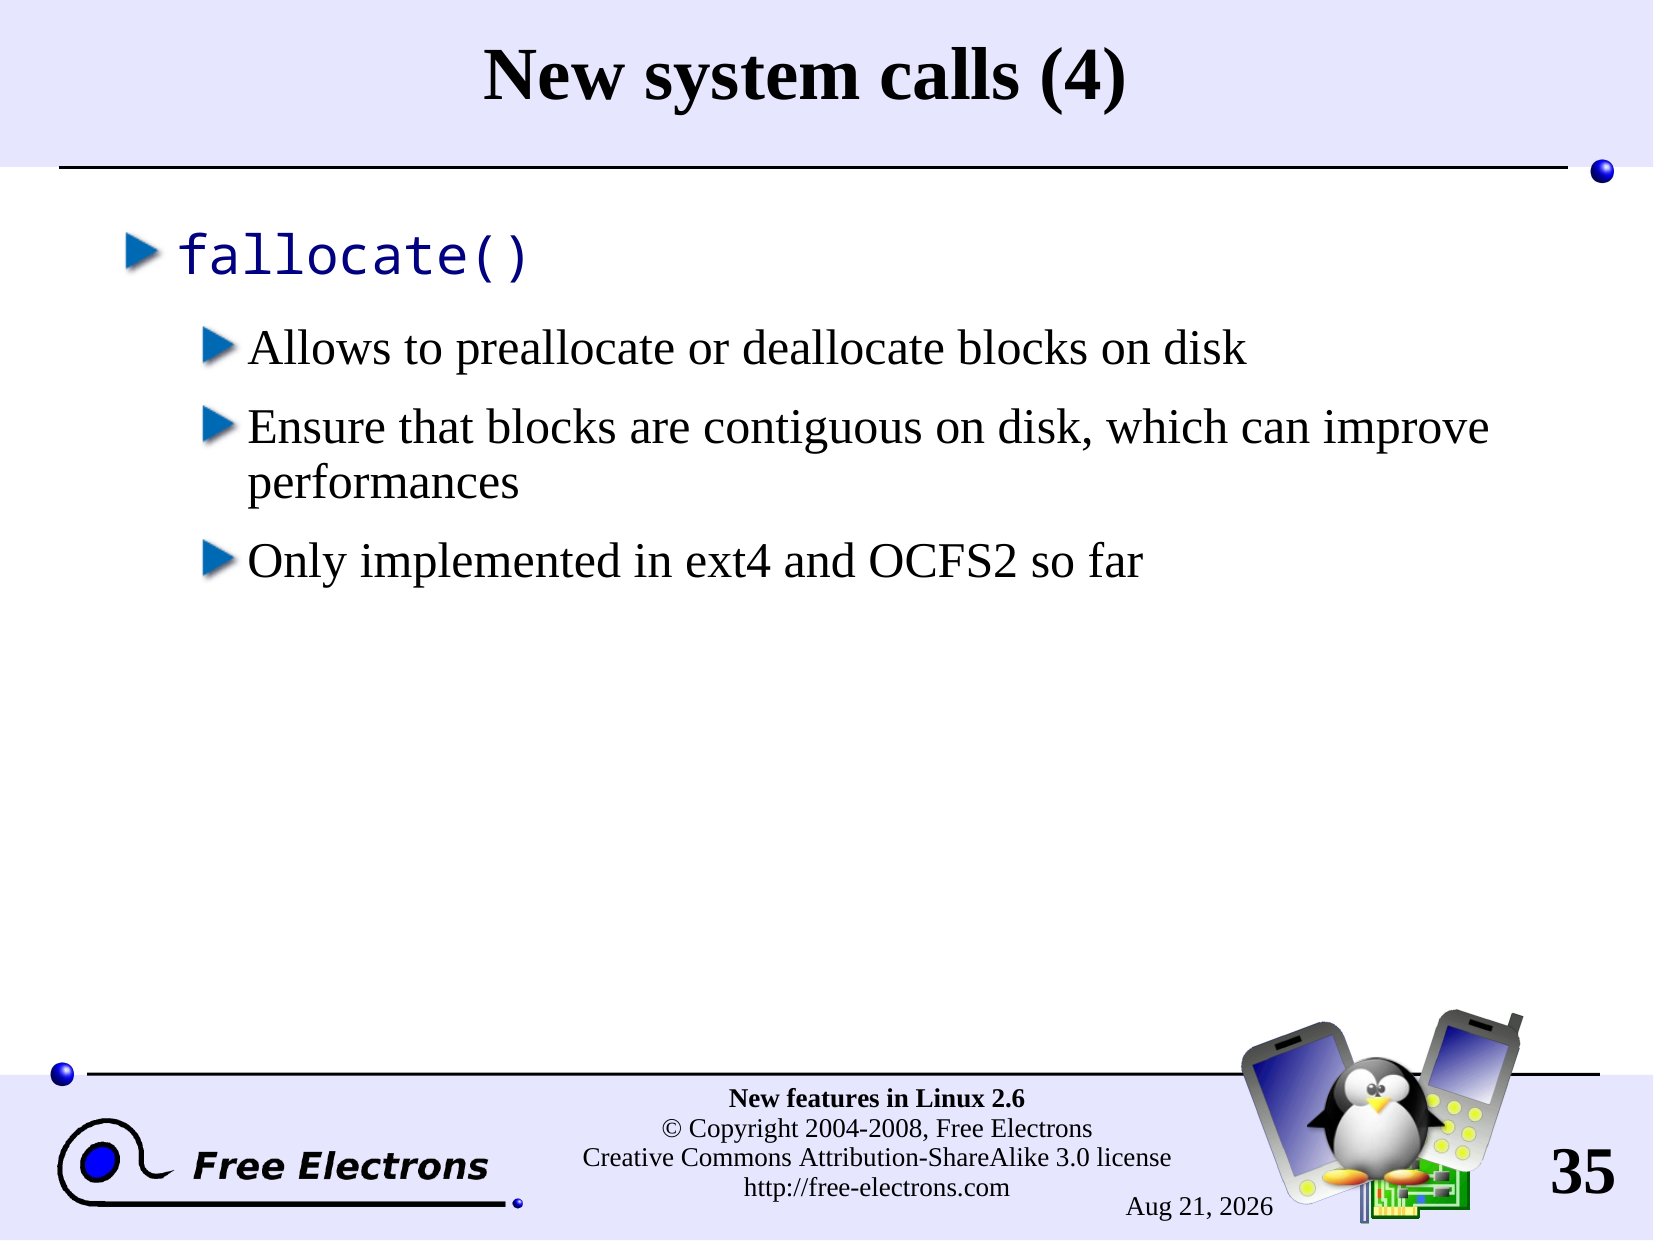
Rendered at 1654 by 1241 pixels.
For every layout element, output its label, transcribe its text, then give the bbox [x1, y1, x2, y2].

list fallocate() Allows to preallocate or deallocate blocks on disk Ensure that blocks are contiguous on disk, which can improve performances Only implemented in ext4 and OCFS2 so far [105, 216, 1518, 1066]
picture [1231, 1007, 1538, 1241]
picture [50, 1107, 527, 1216]
title New system calls (4) [60, 25, 1551, 124]
